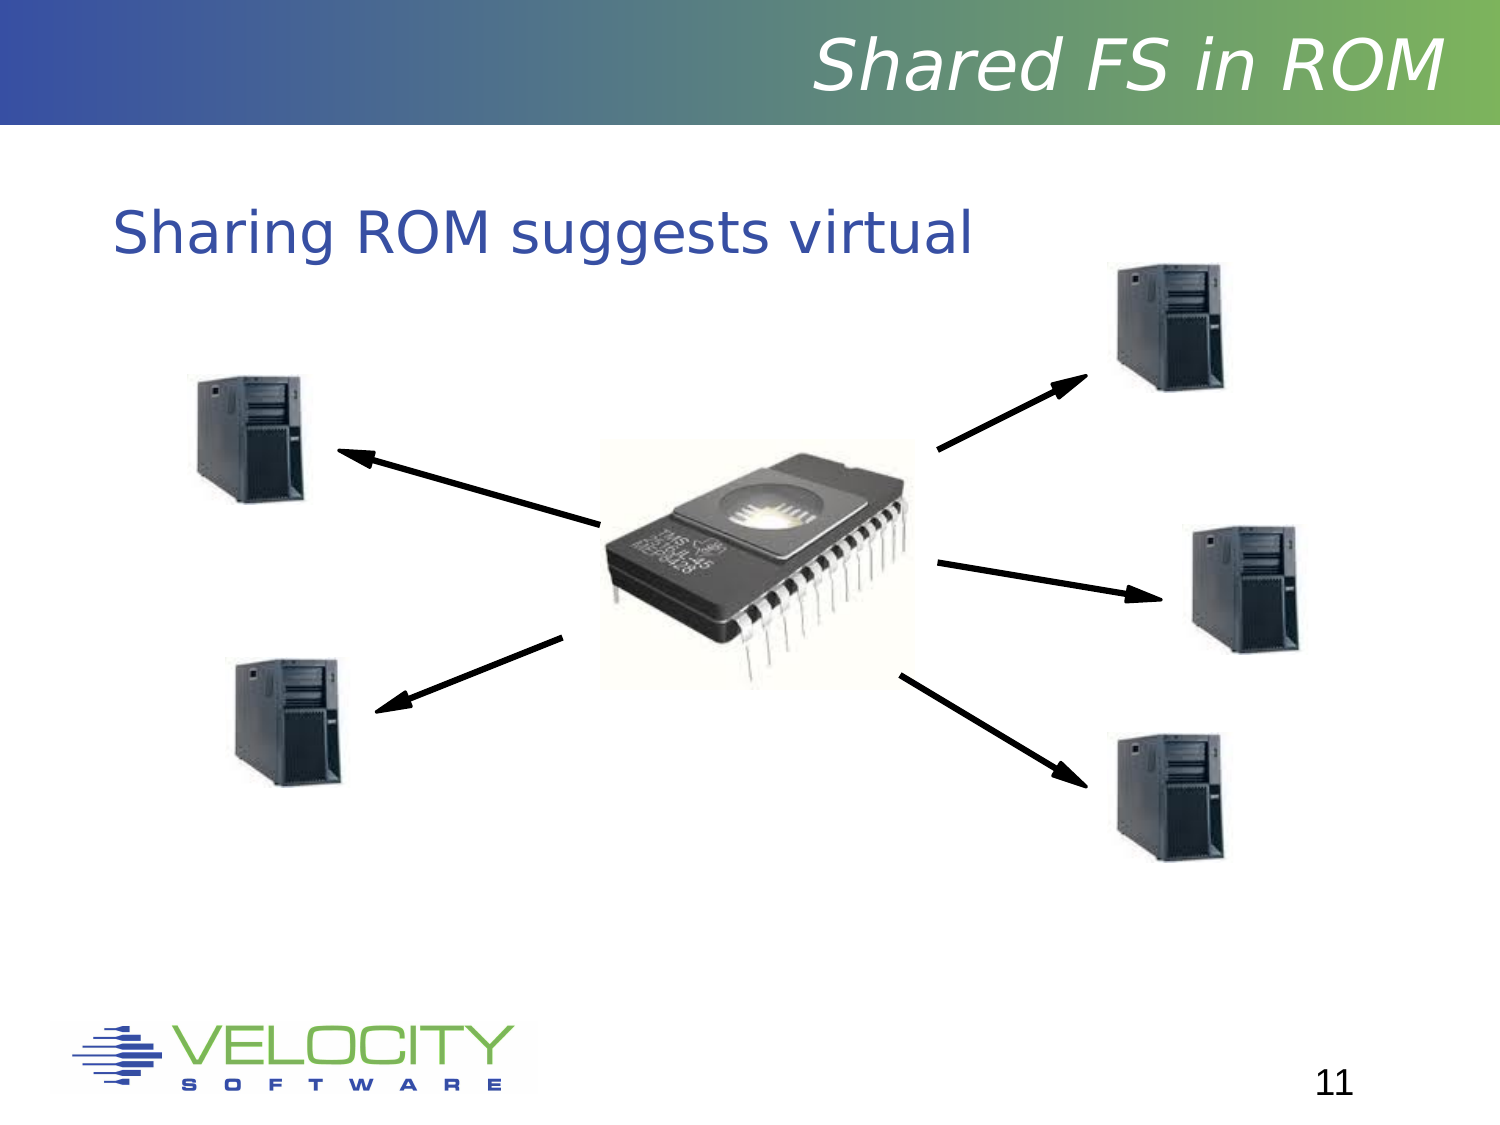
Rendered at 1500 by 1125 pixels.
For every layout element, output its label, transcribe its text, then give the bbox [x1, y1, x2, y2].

picture [50, 1021, 538, 1094]
picture [1182, 524, 1313, 655]
list Sharing ROM suggests virtual [70, 187, 1438, 300]
picture [1107, 732, 1238, 863]
picture [225, 657, 355, 788]
picture [1107, 300, 1238, 393]
picture [600, 439, 915, 690]
picture [187, 374, 318, 505]
title Shared FS in ROM [62, 12, 1463, 113]
